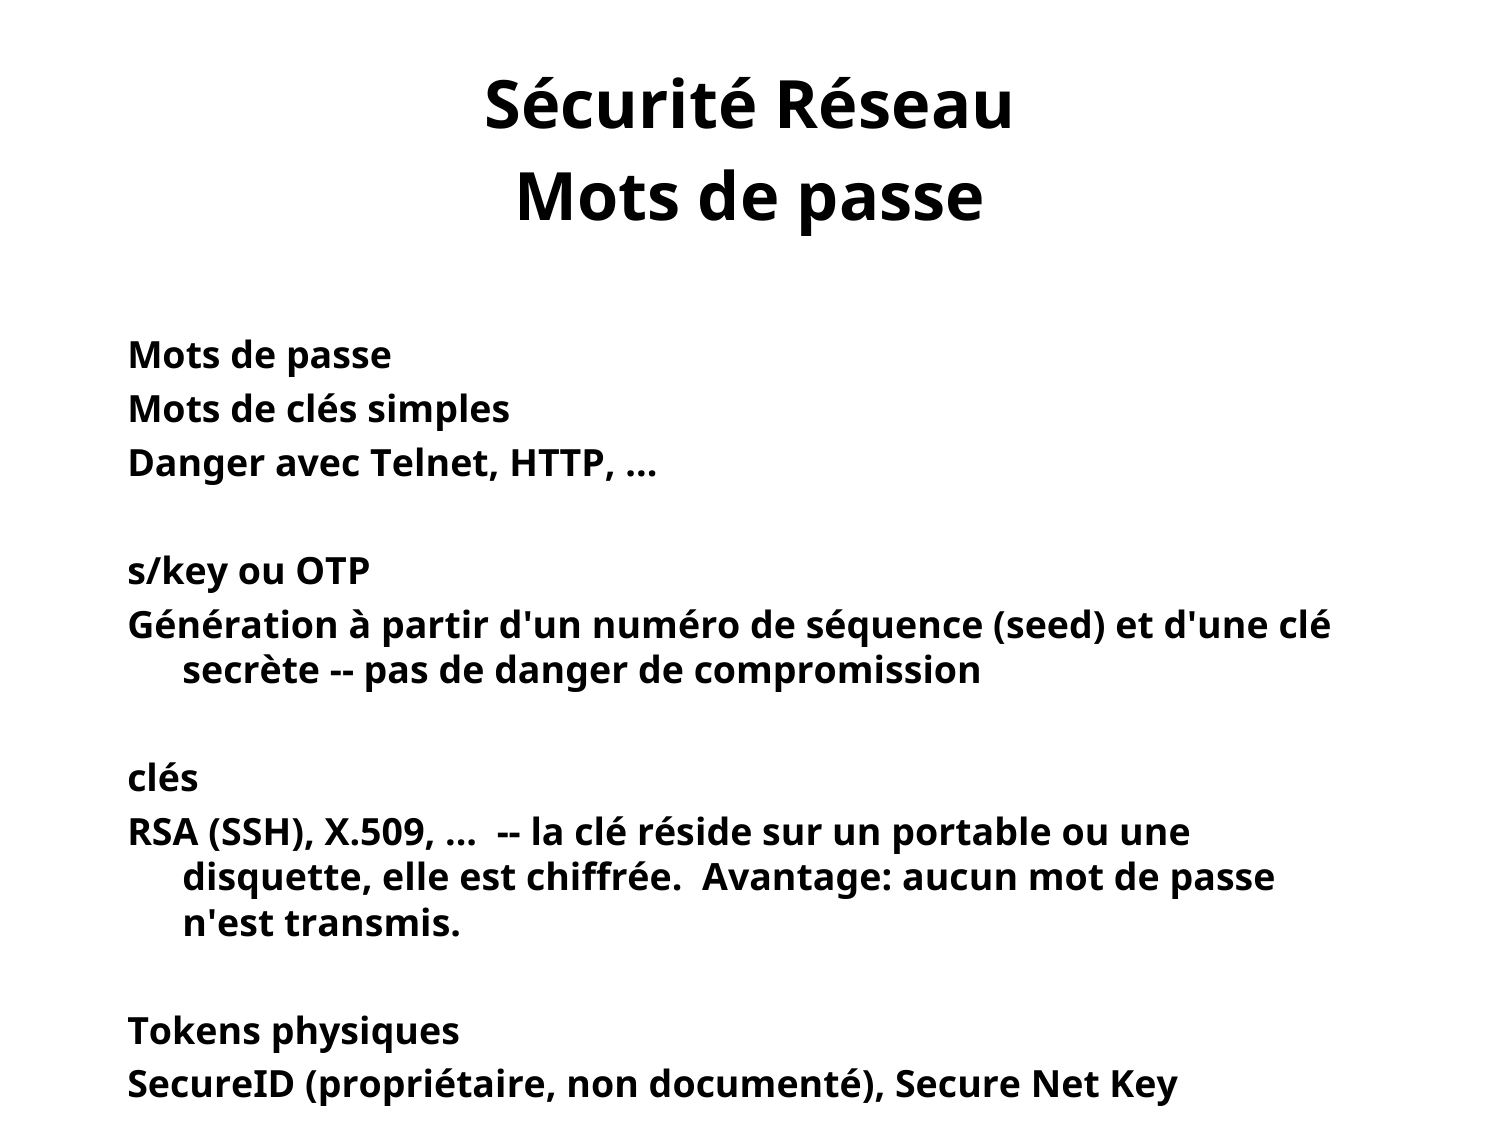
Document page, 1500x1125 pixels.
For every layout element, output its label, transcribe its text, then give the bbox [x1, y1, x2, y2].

list Mots de passe Mots de clés simples Danger avec Telnet, HTTP, ... s/key ou OTP Génération à partir d'un numéro de séquence (seed) et d'une clé secrète -- pas de danger de compromission clés RSA (SSH), X.509, ... -- la clé réside sur un portable ou une disquette, elle est chiffrée. Avantage: aucun mot de passe n'est transmis. Tokens physiques SecureID (propriétaire, non documenté), Secure Net Key [112, 324, 1388, 1047]
title Sécurité Réseau Mots de passe [112, 44, 1388, 324]
